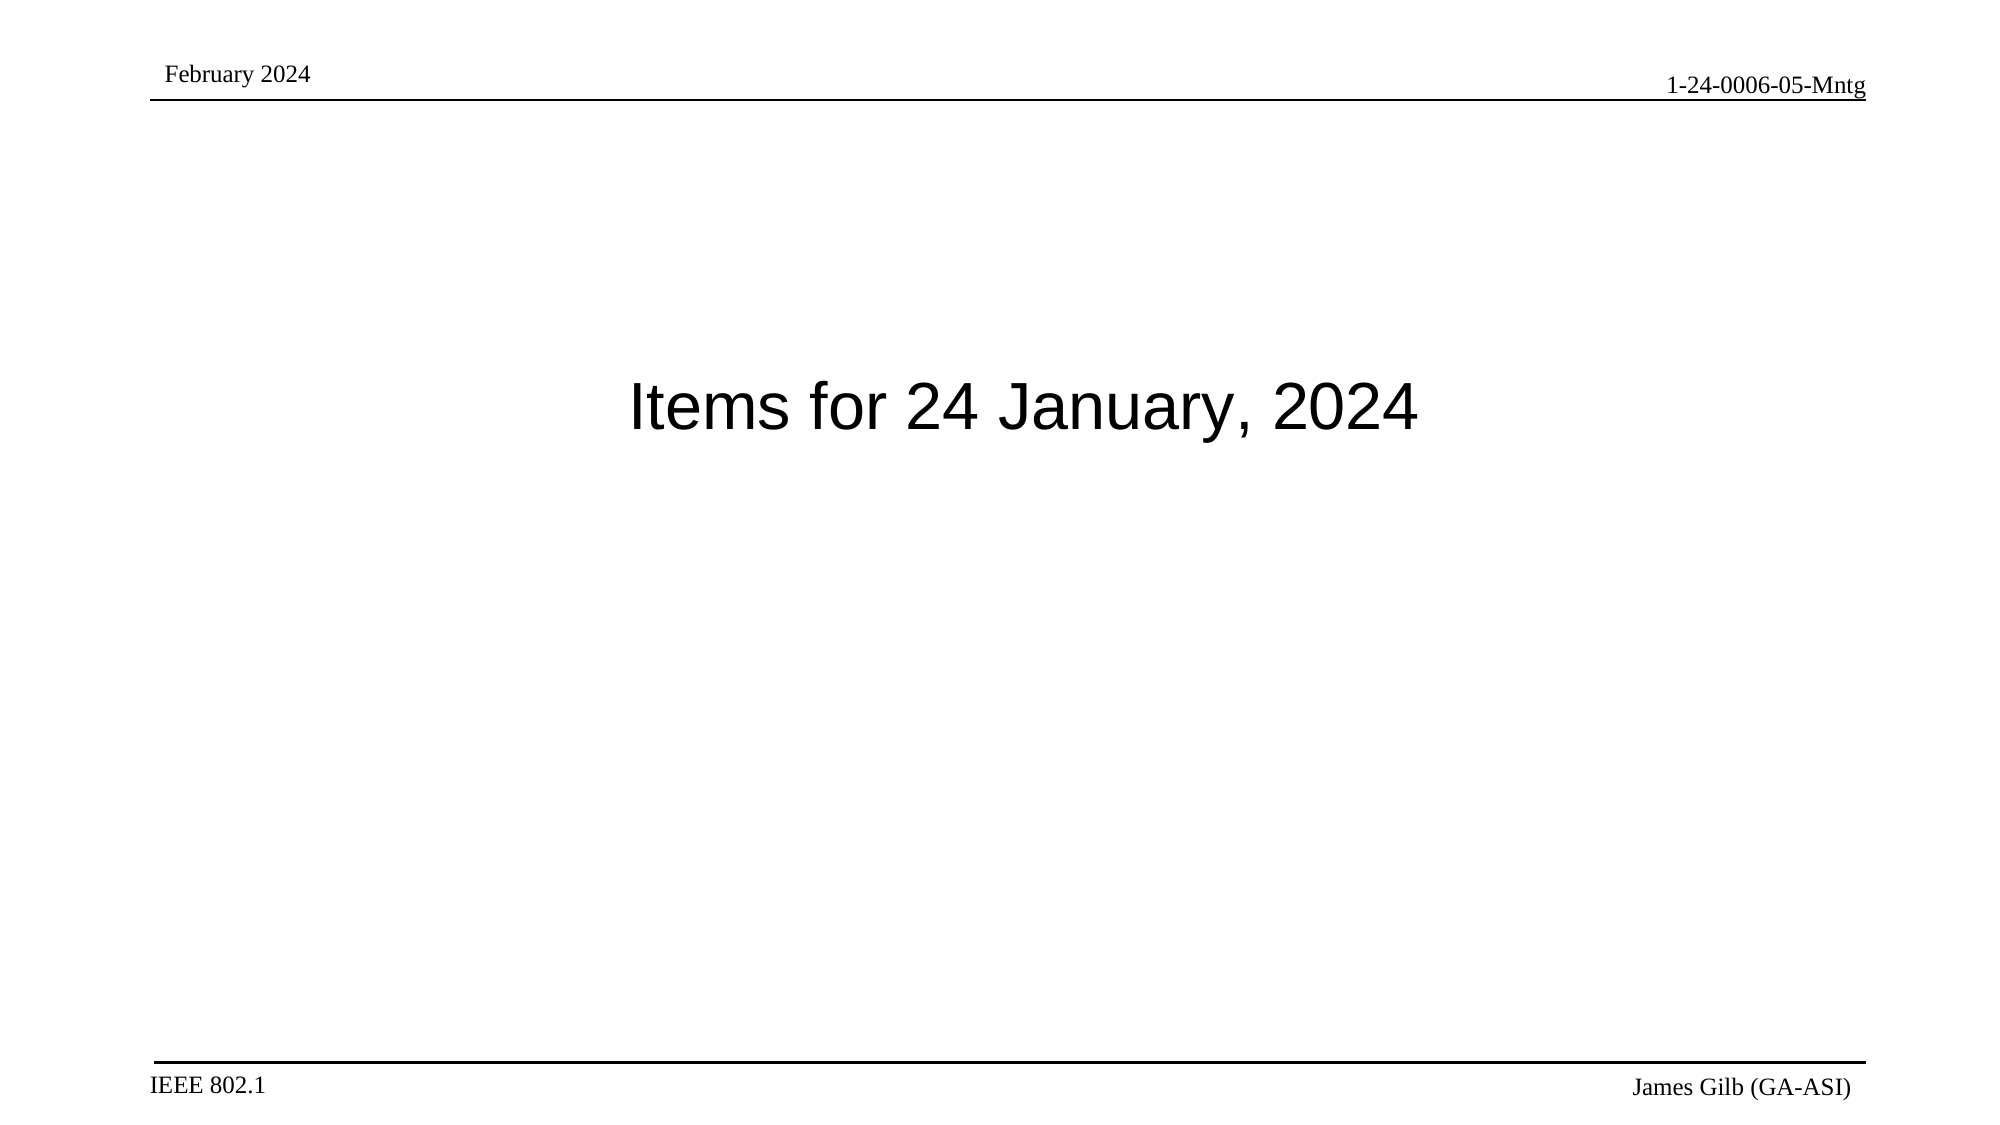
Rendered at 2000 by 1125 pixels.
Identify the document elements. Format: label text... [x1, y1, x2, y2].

subtitle Items for 24 January, 2024 [149, 112, 1900, 693]
